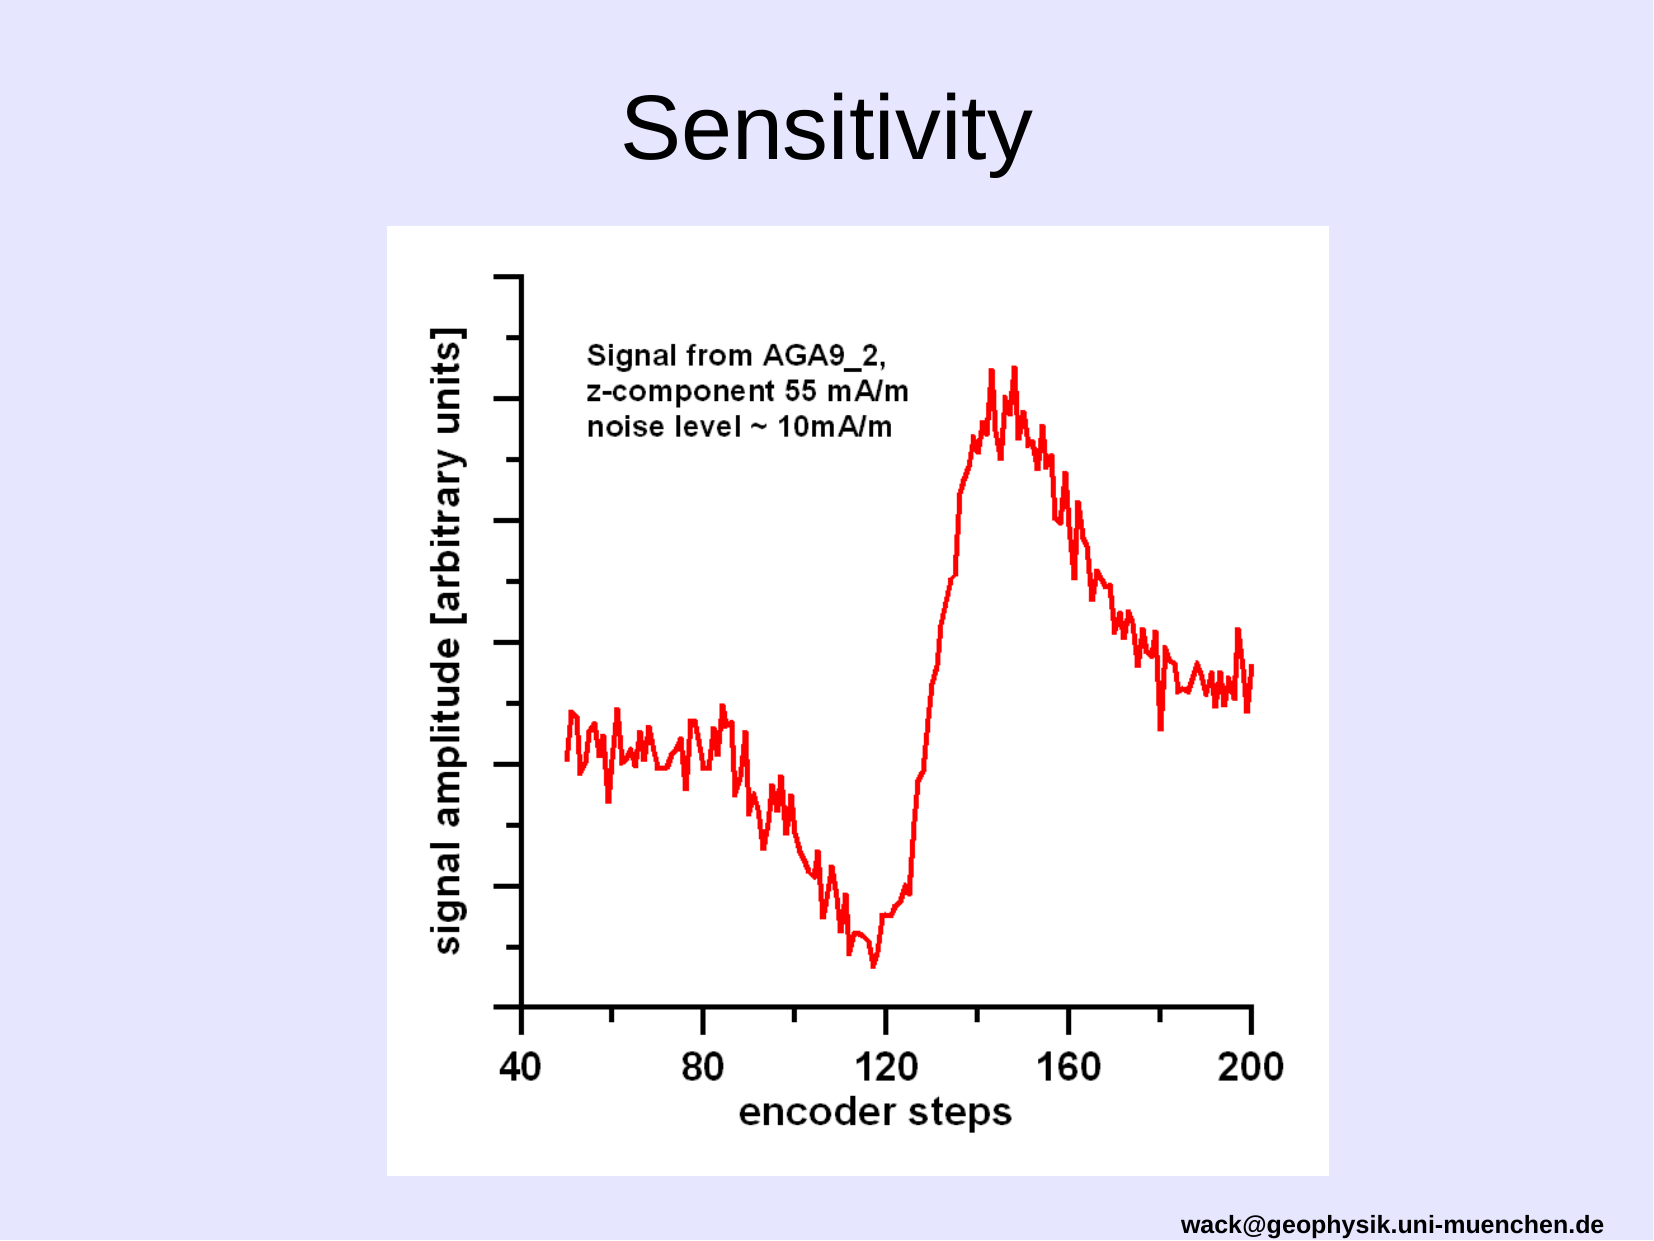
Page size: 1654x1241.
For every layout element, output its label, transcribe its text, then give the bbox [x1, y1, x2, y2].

picture [387, 226, 1329, 1176]
title Sensitivity [82, 49, 1571, 207]
